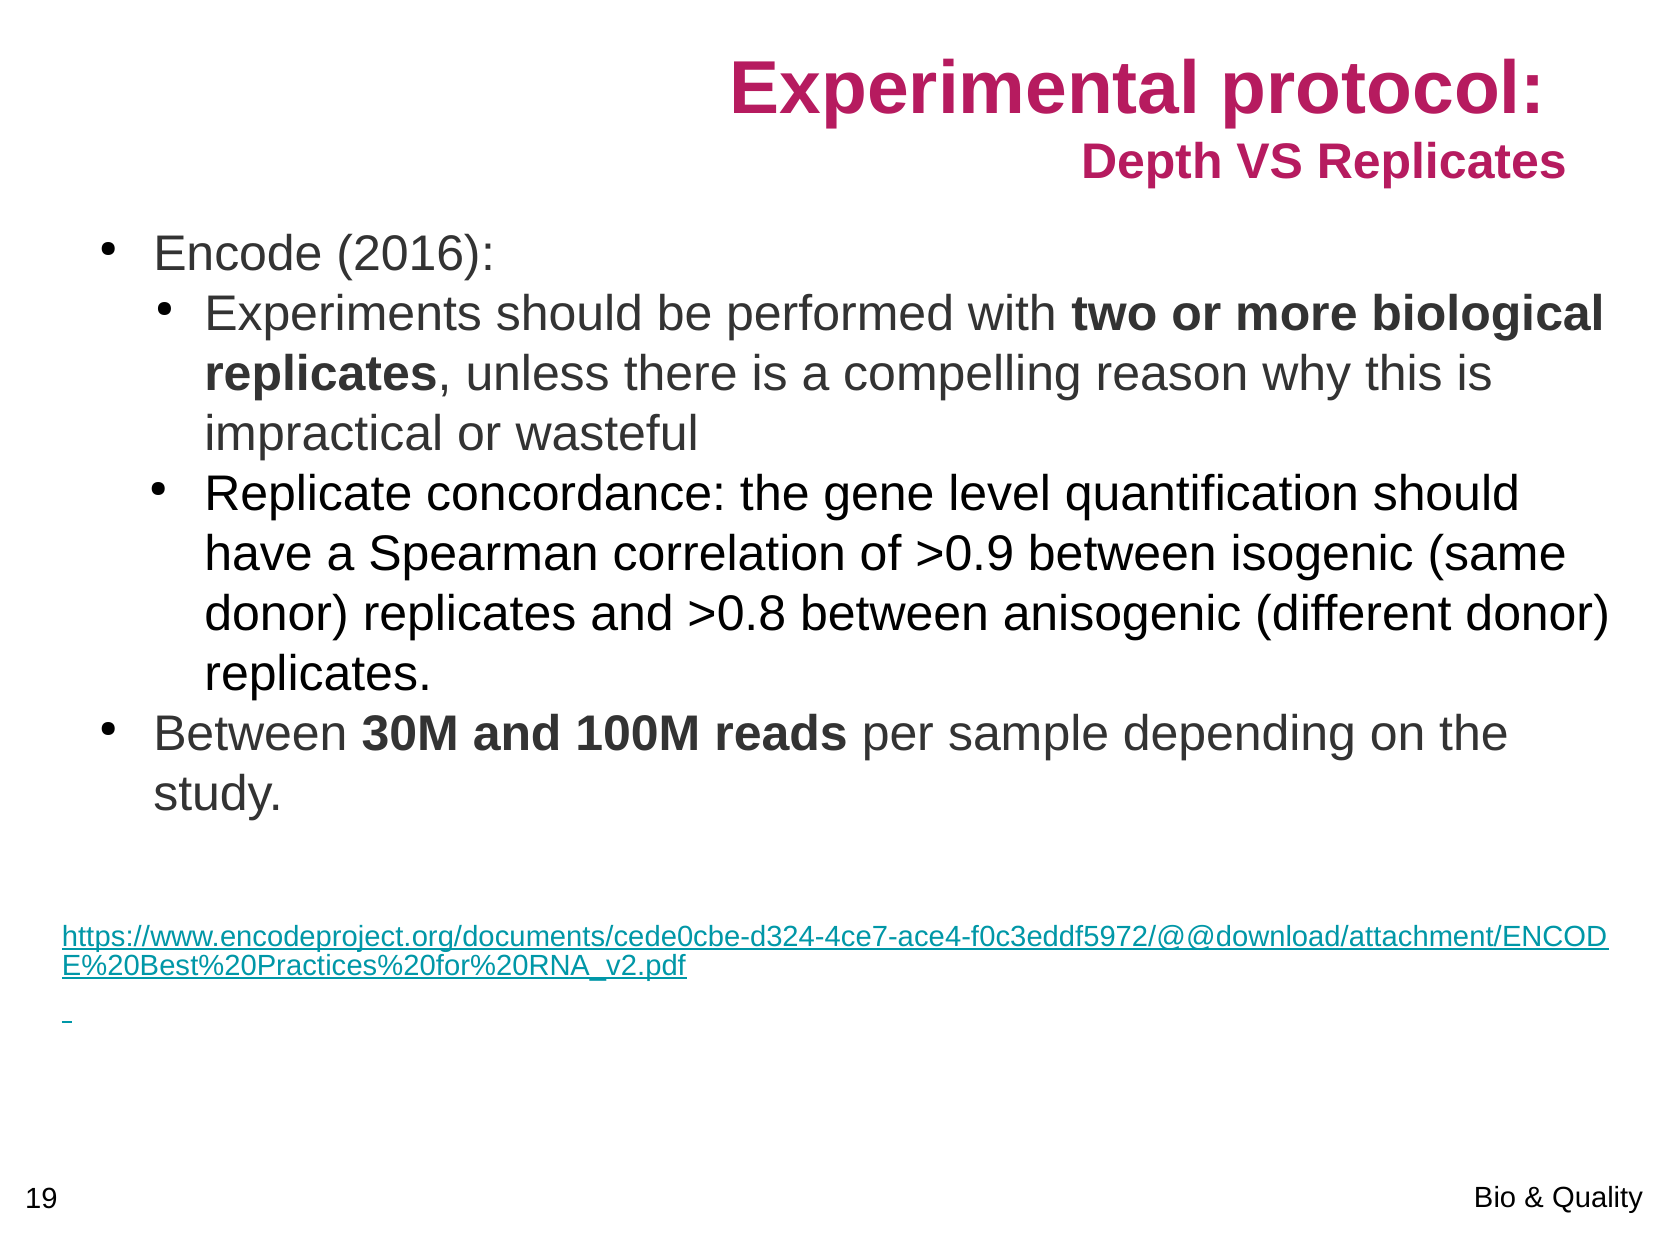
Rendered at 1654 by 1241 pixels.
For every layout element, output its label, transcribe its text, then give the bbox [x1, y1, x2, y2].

text_box Experimental protocol: Depth VS Replicates [82, 49, 1567, 178]
text_box https://www.encodeproject.org/documents/cede0cbe-d324-4ce7-ace4-f0c3eddf5972/@@download/attachment/ENCODE%20Best%20Practices%20for%20RNA_v2.pdf [47, 909, 1636, 969]
text_box Encode (2016): Experiments should be performed with two or more biological replicates, unless there is a compelling reason why this is impractical or wasteful Replicate concordance: the gene level quantification should have a Spearman correlation of >0.9 between isogenic (same donor) replicates and >0.8 between anisogenic (different donor) replicates. Between 30M and 100M reads per sample depending on the study. [82, 969, 1624, 1152]
text_box Encode (2016): Experiments should be performed with two or more biological replicates, unless there is a compelling reason why this is impractical or wasteful Replicate concordance: the gene level quantification should have a Spearman correlation of >0.9 between isogenic (same donor) replicates and >0.8 between anisogenic (different donor) replicates. Between 30M and 100M reads per sample depending on the study. [82, 206, 1624, 909]
